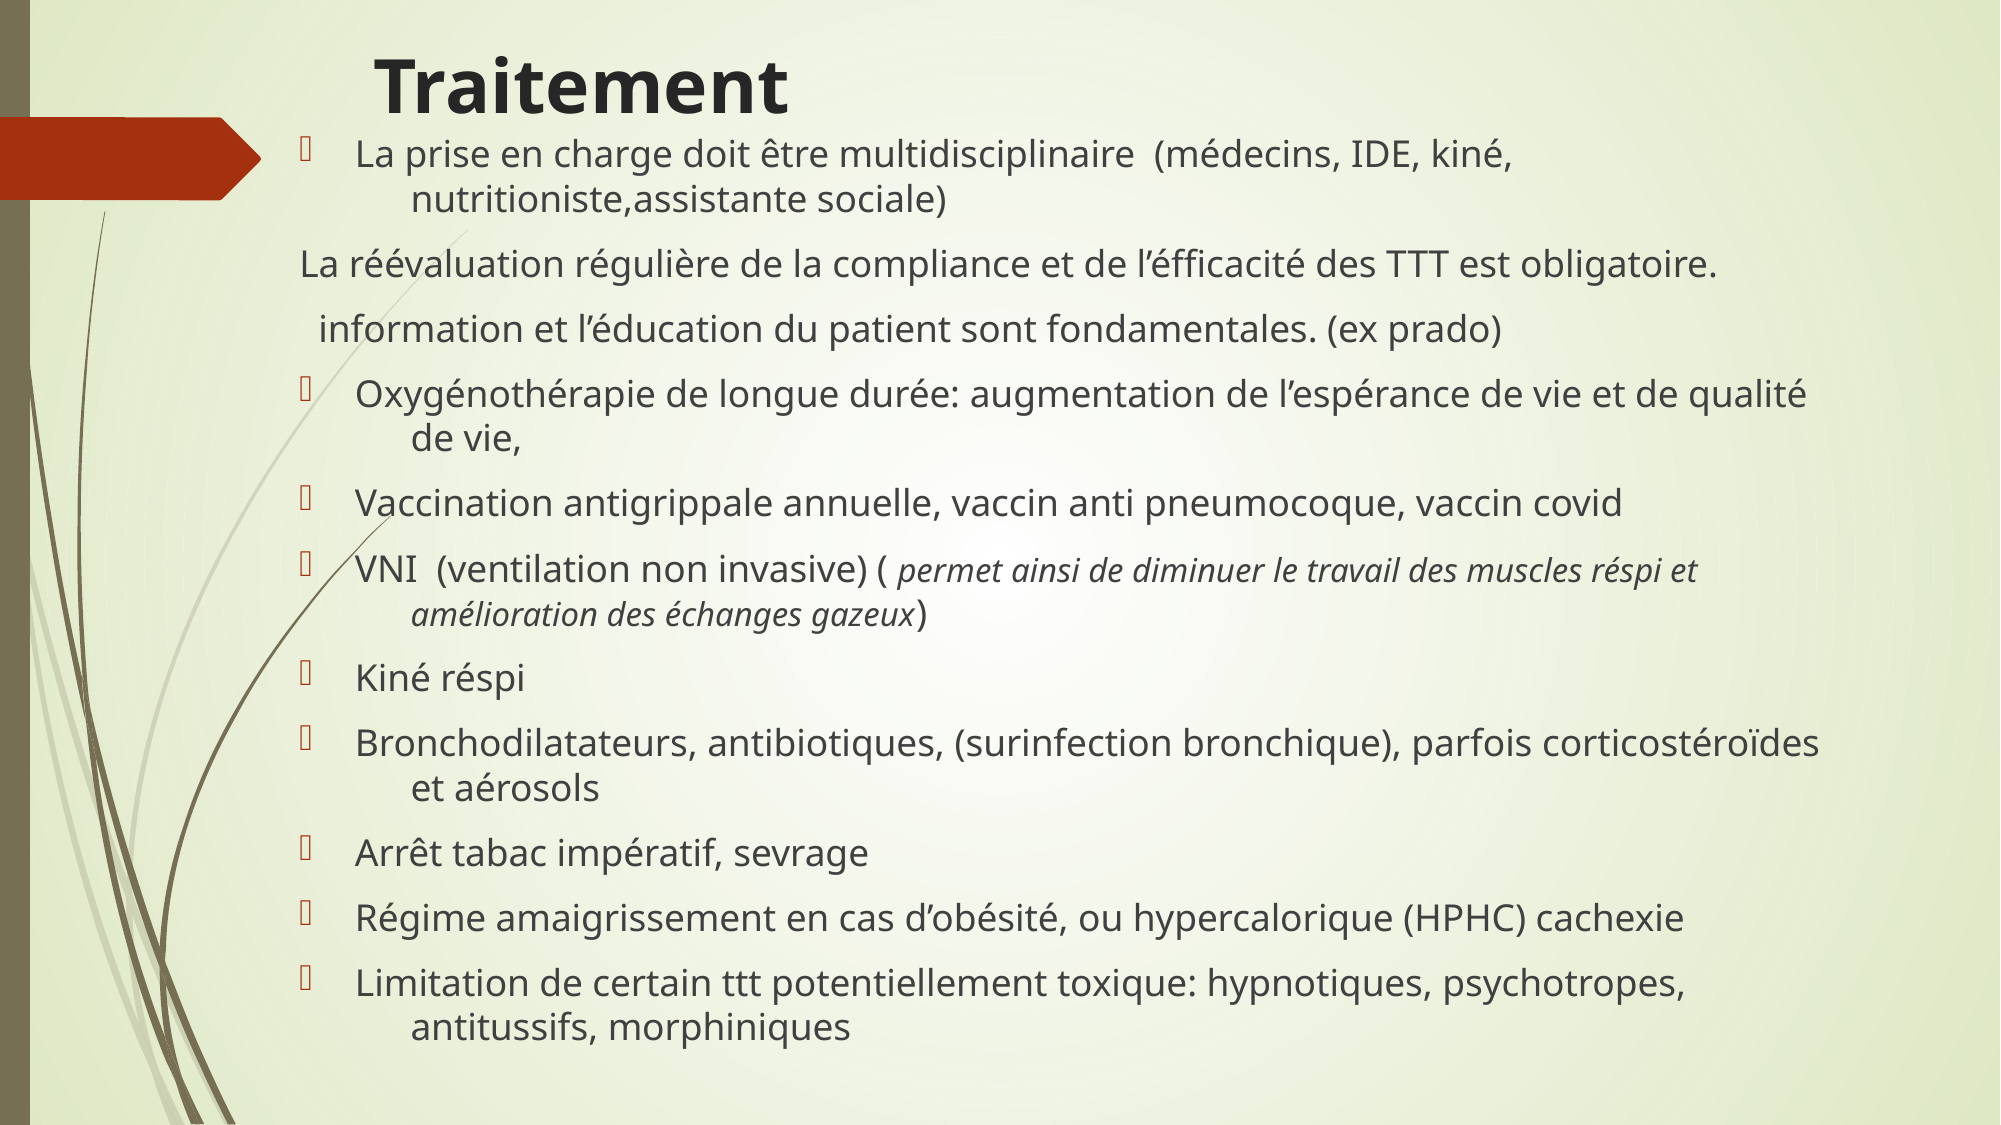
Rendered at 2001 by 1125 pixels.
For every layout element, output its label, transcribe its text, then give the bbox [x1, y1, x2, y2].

title Traitement [358, 31, 1888, 157]
list La prise en charge doit être multidisciplinaire (médecins, IDE, kiné, nutritioniste,assistante sociale) La réévaluation régulière de la compliance et de l’éfficacité des TTT est obligatoire. information et l’éducation du patient sont fondamentales. (ex prado) Oxygénothérapie de longue durée: augmentation de l’espérance de vie et de qualité de vie, Vaccination antigrippale annuelle, vaccin anti pneumocoque, vaccin covid VNI (ventilation non invasive) ( permet ainsi de diminuer le travail des muscles réspi et amélioration des échanges gazeux) Kiné réspi Bronchodilatateurs, antibiotiques, (surinfection bronchique), parfois corticostéroïdes et aérosols Arrêt tabac impératif, sevrage Régime amaigrissement en cas d’obésité, ou hypercalorique (HPHC) cachexie Limitation de certain ttt potentiellement toxique: hypnotiques, psychotropes, antitussifs, morphiniques [284, 123, 1854, 1064]
